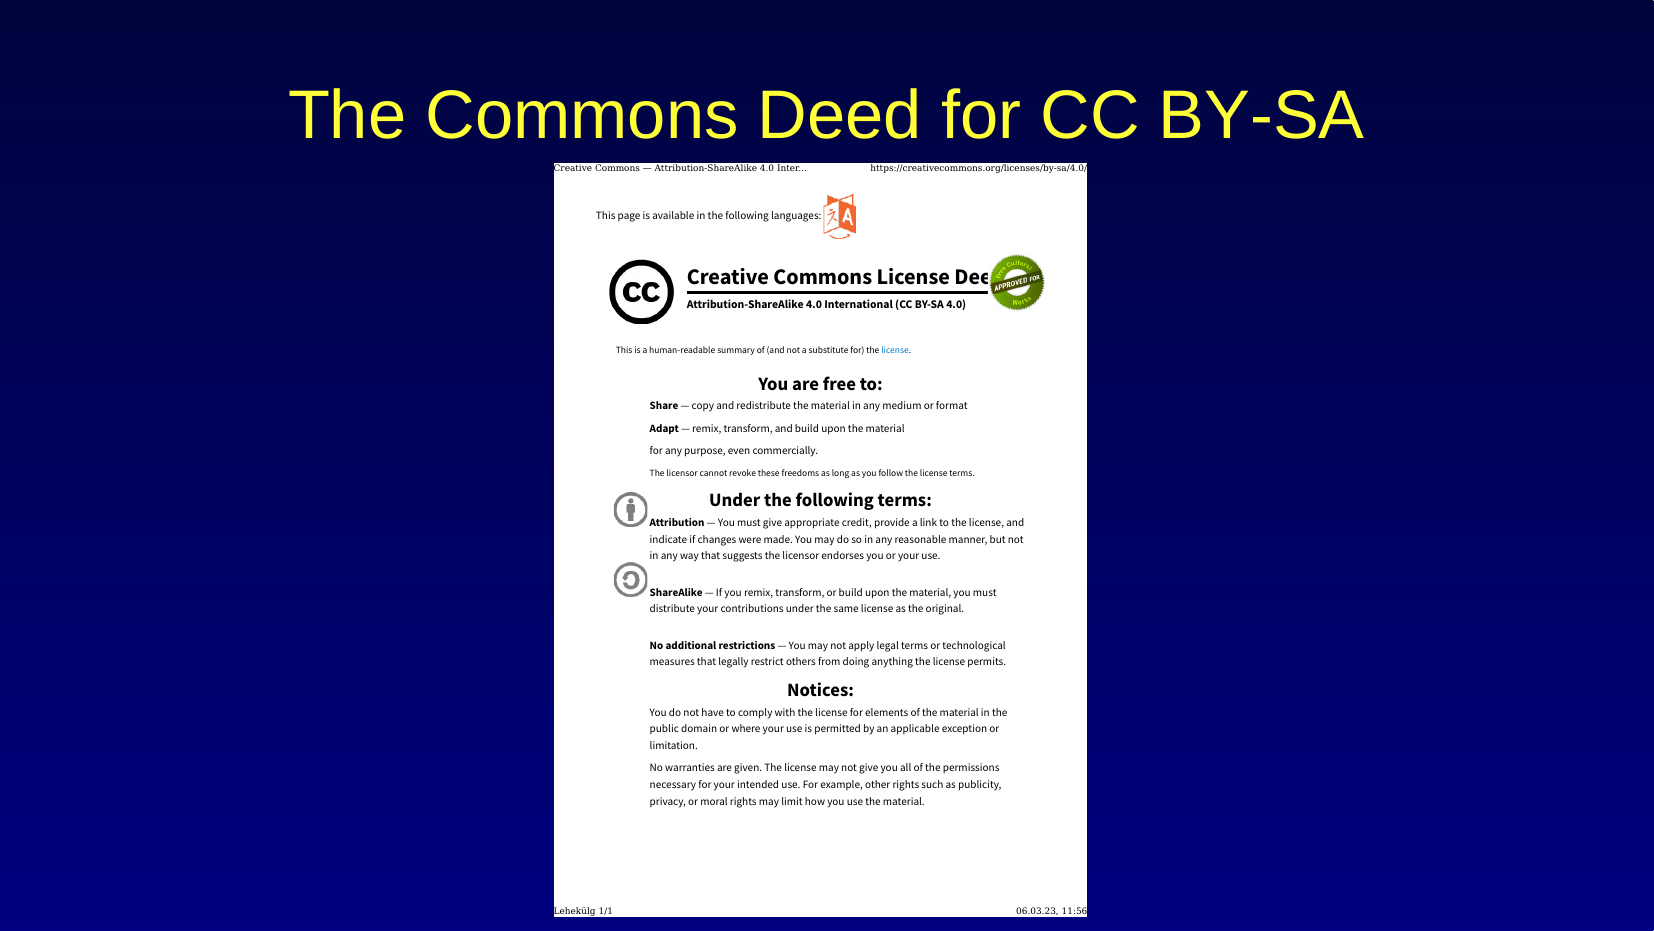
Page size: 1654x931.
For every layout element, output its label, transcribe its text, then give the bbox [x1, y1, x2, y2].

picture [553, 162, 1088, 918]
title The Commons Deed for CC BY-SA [82, 37, 1571, 193]
